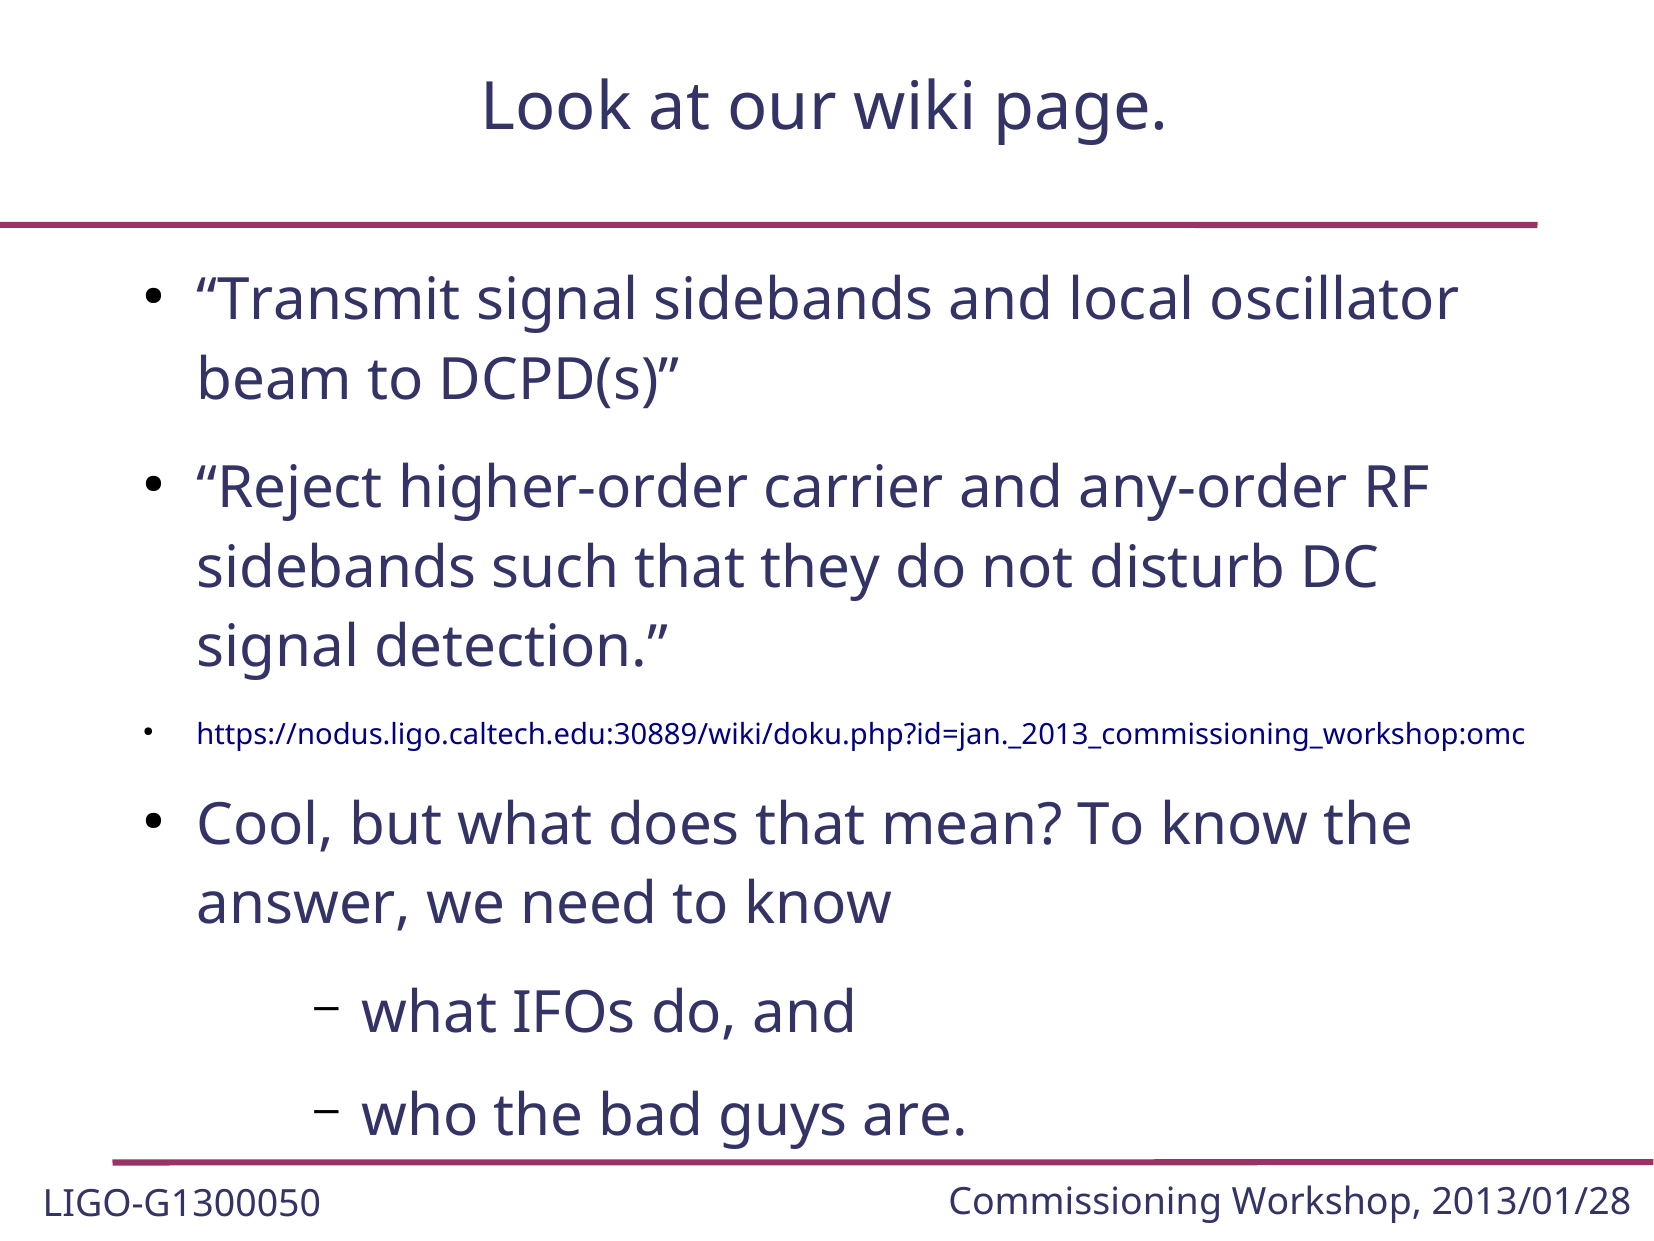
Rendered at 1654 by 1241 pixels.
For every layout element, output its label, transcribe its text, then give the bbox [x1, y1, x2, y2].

title Look at our wiki page. [187, 0, 1463, 208]
list “Transmit signal sidebands and local oscillator beam to DCPD(s)” “Reject higher-order carrier and any-order RF sidebands such that they do not disturb DC signal detection.” https://nodus.ligo.caltech.edu:30889/wiki/doku.php?id=jan._2013_commissioning_workshop:omc Cool, but what does that mean? To know the answer, we need to know what IFOs do, and who the bad guys are. [125, 257, 1538, 1120]
